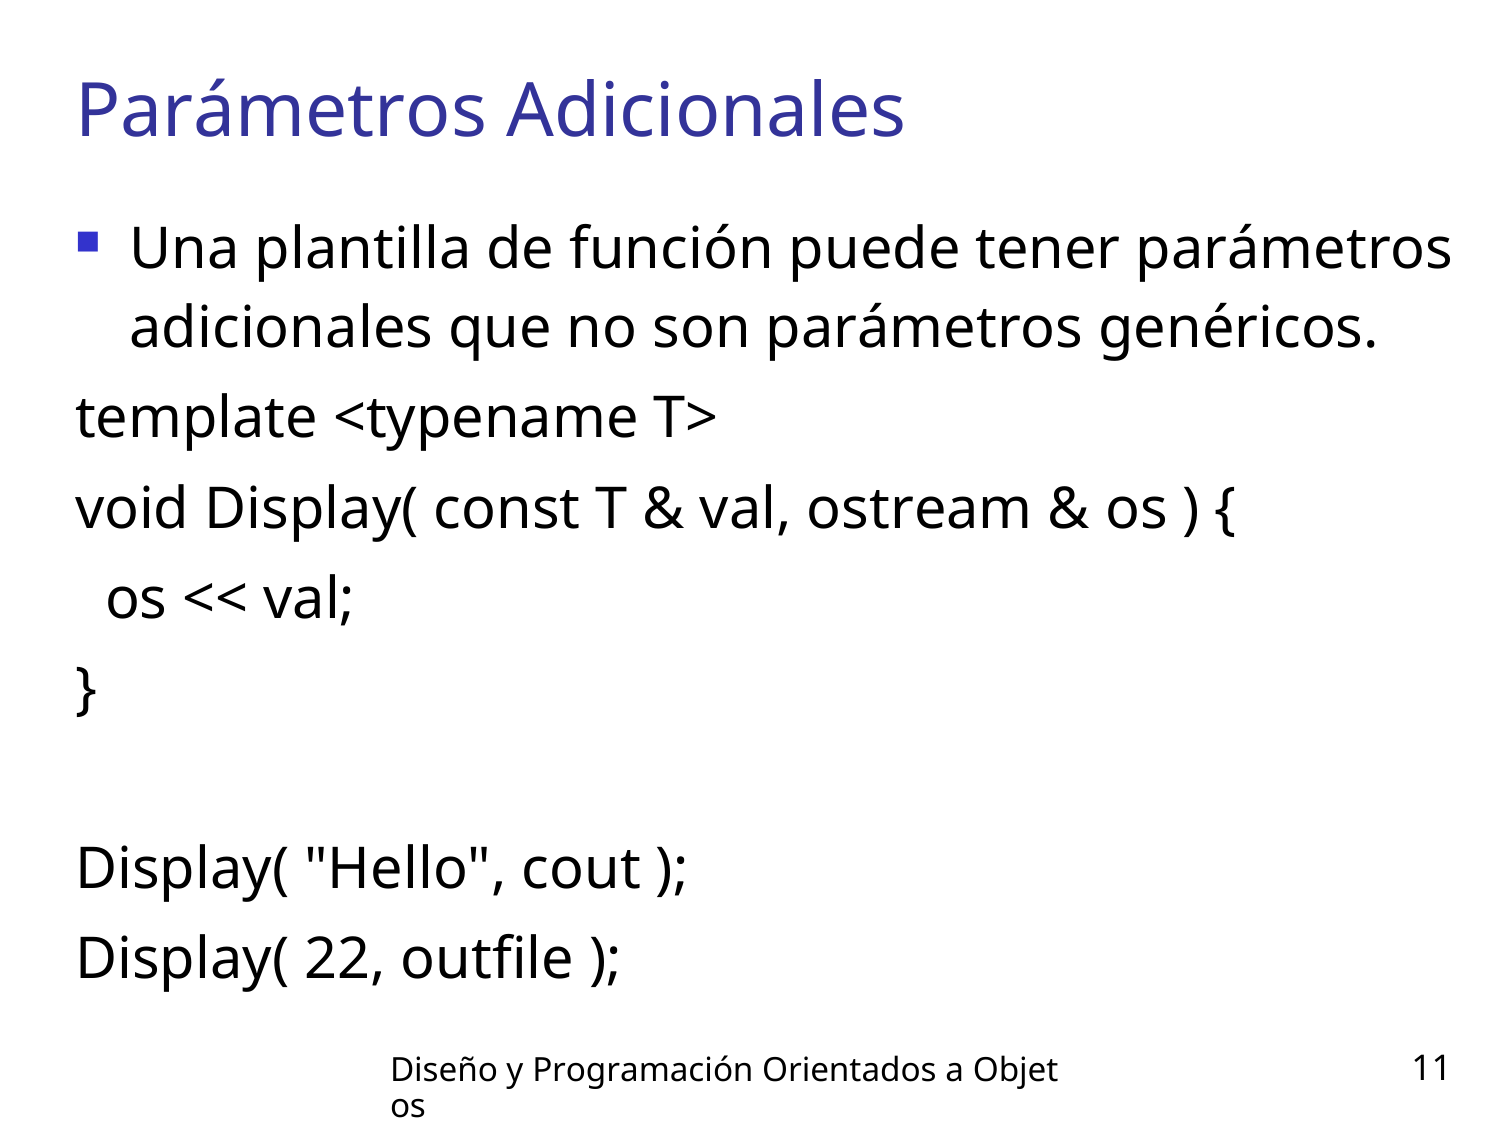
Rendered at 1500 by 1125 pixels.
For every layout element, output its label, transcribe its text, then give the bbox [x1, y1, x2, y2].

title Parámetros Adicionales [75, 25, 1466, 188]
list Una plantilla de función puede tener parámetros adicionales que no son parámetros genéricos. template <typename T> void Display( const T & val, ostream & os ) { os << val; } Display( "Hello", cout ); Display( 22, outfile ); [75, 207, 1462, 1013]
